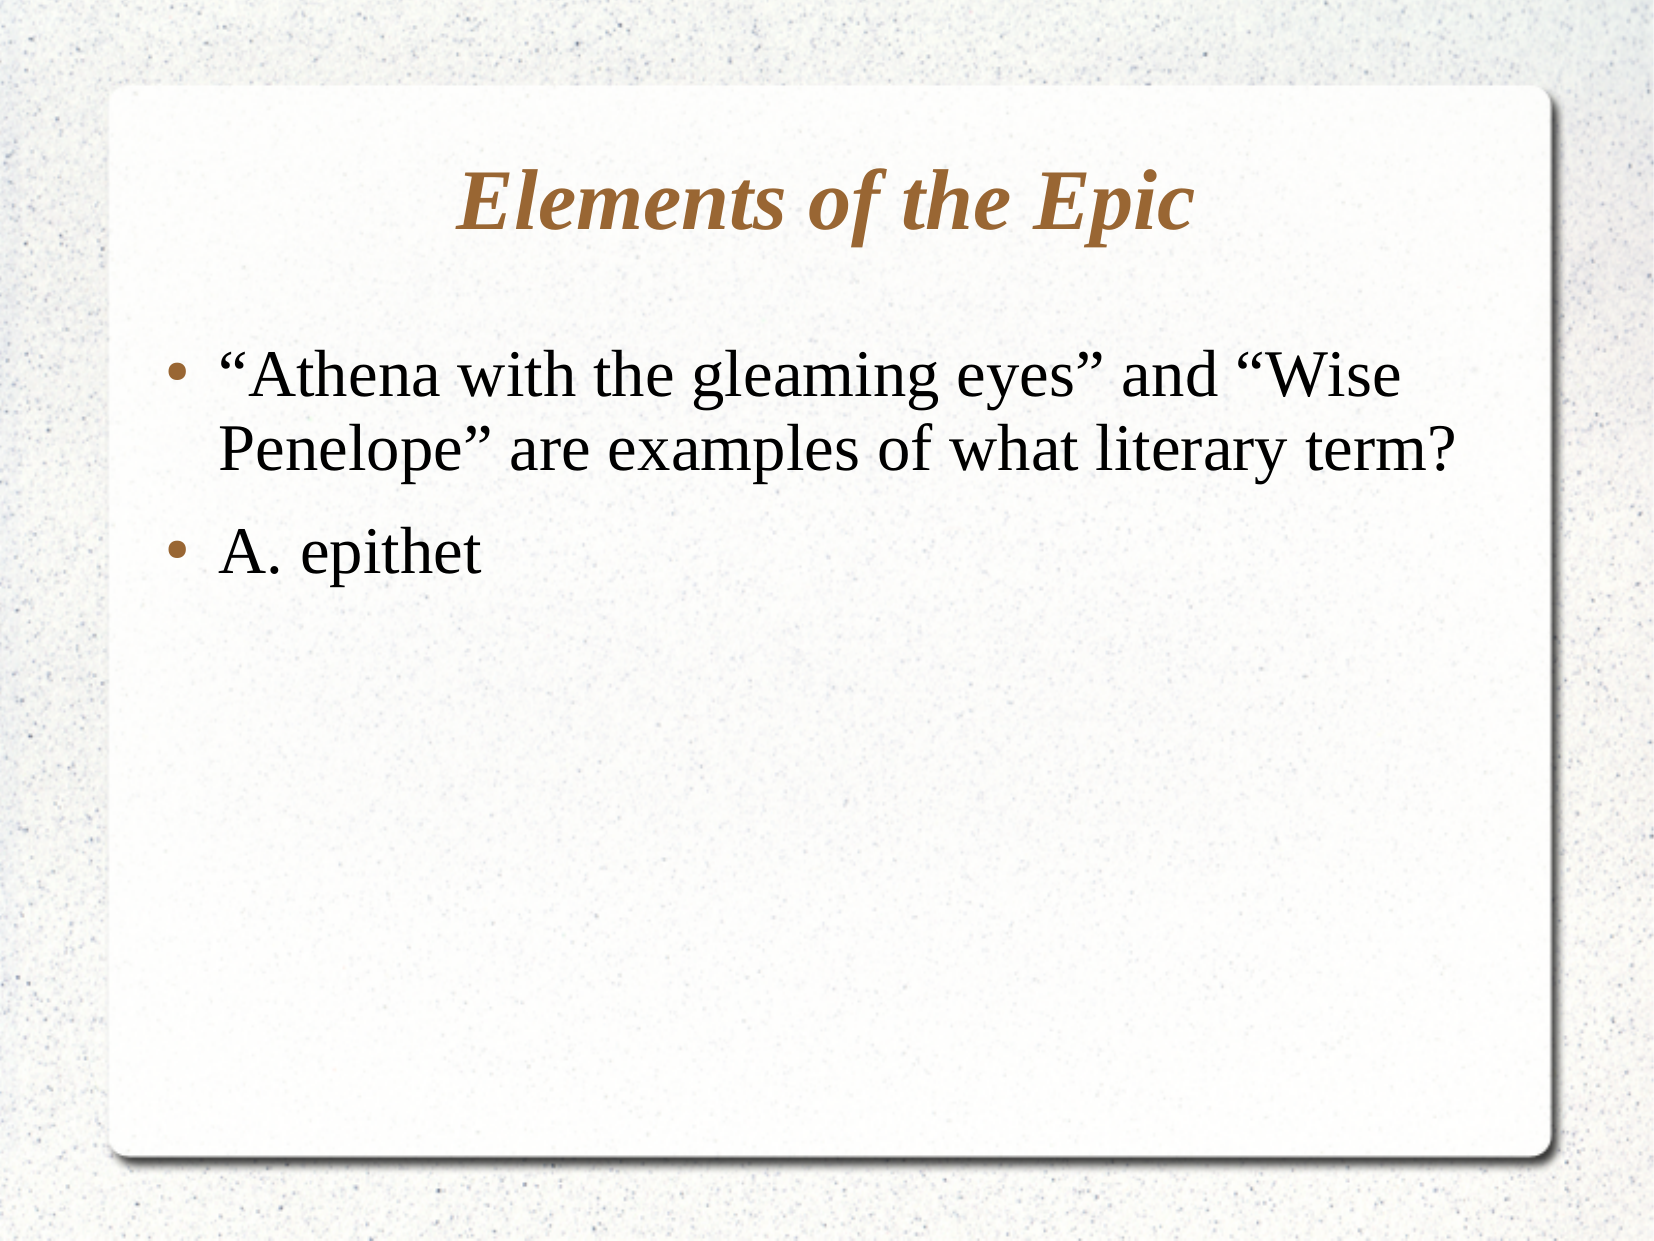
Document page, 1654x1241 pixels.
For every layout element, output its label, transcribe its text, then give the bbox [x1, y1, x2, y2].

list “Athena with the gleaming eyes” and “Wise Penelope” are examples of what literary term? A. epithet [147, 336, 1506, 987]
picture [0, 0, 1654, 1241]
title Elements of the Epic [118, 96, 1536, 304]
